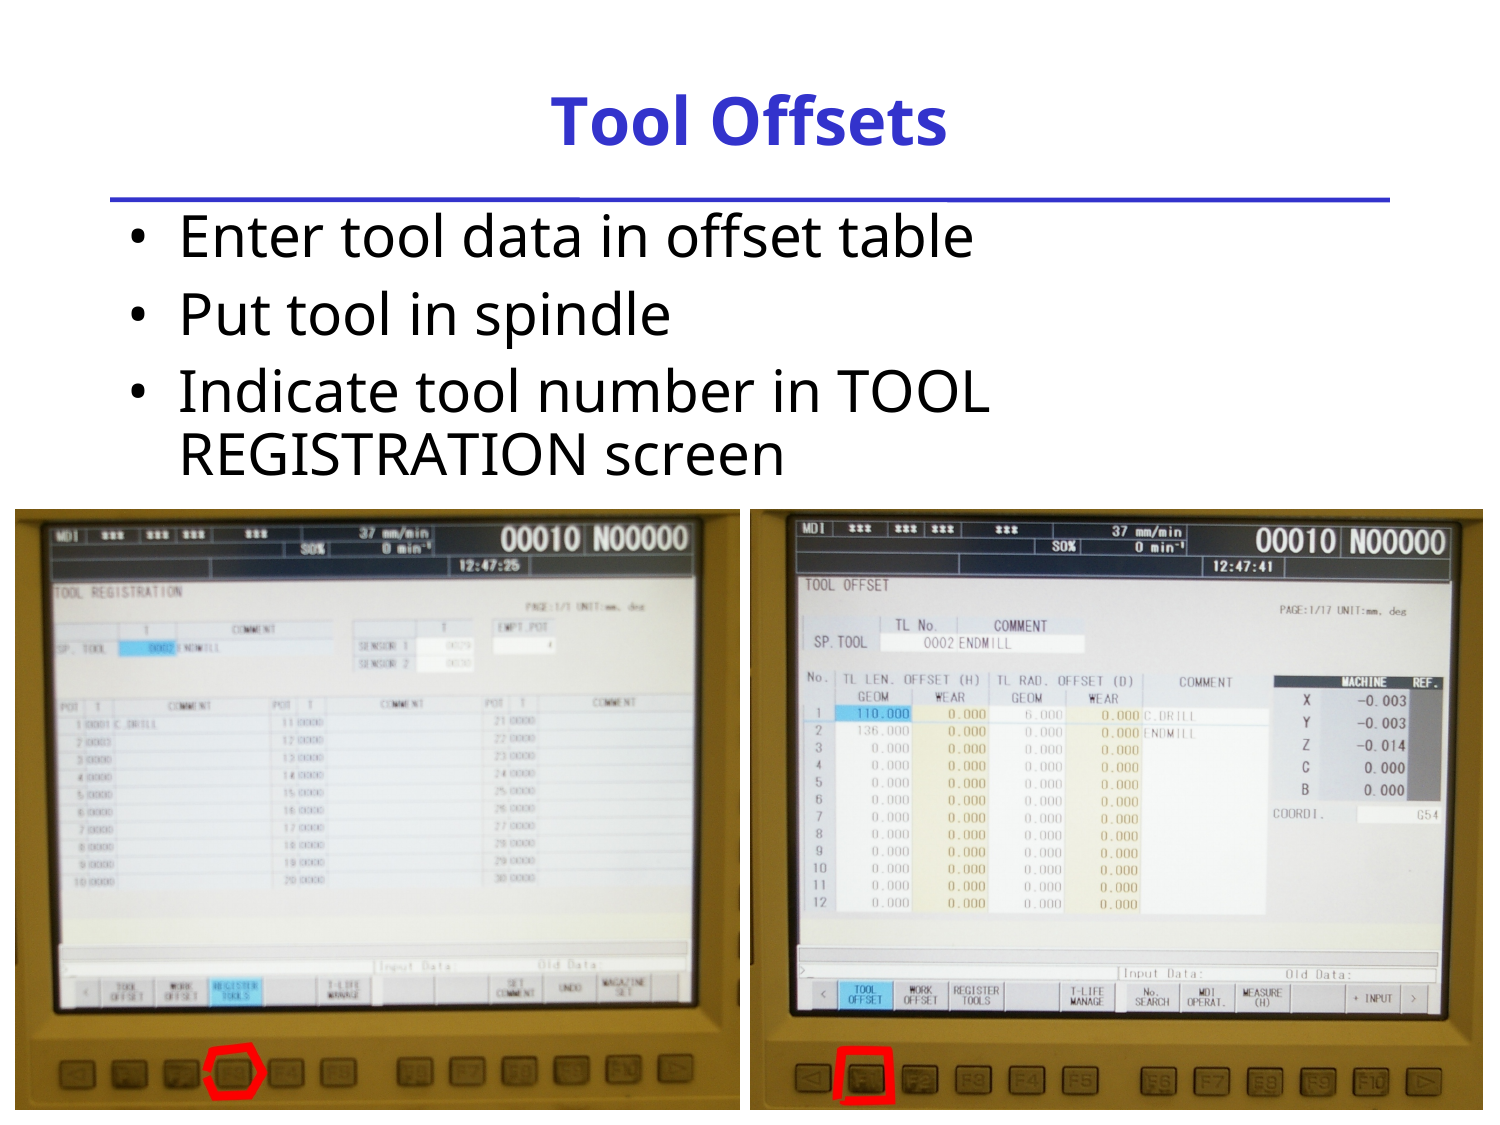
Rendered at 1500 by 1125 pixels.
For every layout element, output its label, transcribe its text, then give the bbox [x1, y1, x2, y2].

title Tool Offsets [112, 50, 1388, 188]
list Enter tool data in offset table Put tool in spindle Indicate tool number in TOOL REGISTRATION screen [112, 199, 1388, 589]
picture [15, 509, 740, 1110]
picture [750, 509, 1483, 1110]
